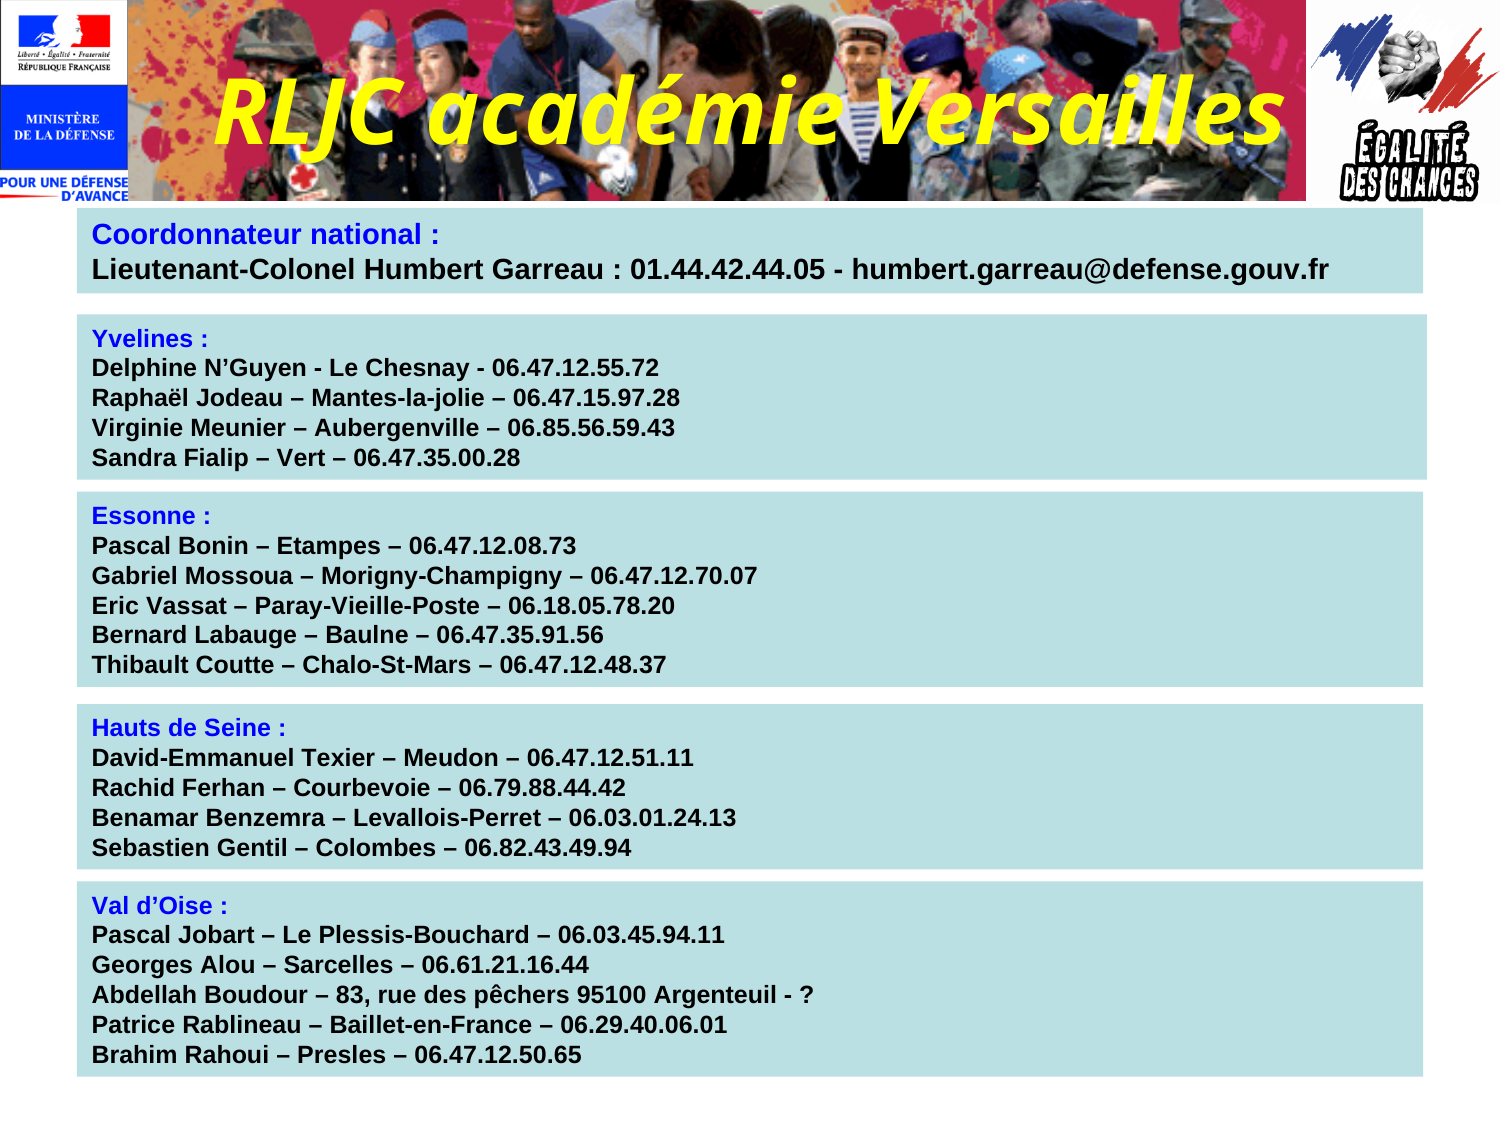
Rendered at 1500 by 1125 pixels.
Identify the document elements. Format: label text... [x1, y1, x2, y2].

text_box Coordonnateur national : Lieutenant-Colonel Humbert Garreau : 01.44.42.44.05 - humbert.garreau@defense.gouv.fr [76, 207, 1424, 294]
text_box Essonne : Pascal Bonin – Etampes – 06.47.12.08.73 Gabriel Mossoua – Morigny-Champigny – 06.47.12.70.07 Eric Vassat – Paray-Vieille-Poste – 06.18.05.78.20 Bernard Labauge – Baulne – 06.47.35.91.56 Thibault Coutte – Chalo-St-Mars – 06.47.12.48.37 [76, 491, 1424, 687]
text_box Hauts de Seine : David-Emmanuel Texier – Meudon – 06.47.12.51.11 Rachid Ferhan – Courbevoie – 06.79.88.44.42 Benamar Benzemra – Levallois-Perret – 06.03.01.24.13 Sebastien Gentil – Colombes – 06.82.43.49.94 [76, 704, 1424, 870]
text_box Val d’Oise : Pascal Jobart – Le Plessis-Bouchard – 06.03.45.94.11 Georges Alou – Sarcelles – 06.61.21.16.44 Abdellah Boudour – 83, rue des pêchers 95100 Argenteuil - ? Patrice Rablineau – Baillet-en-France – 06.29.40.06.01 Brahim Rahoui – Presles – 06.47.12.50.65 [76, 881, 1424, 1077]
list Yvelines : Delphine N’Guyen - Le Chesnay - 06.47.12.55.72 Raphaël Jodeau – Mantes-la-jolie – 06.47.15.97.28 Virginie Meunier – Aubergenville – 06.85.56.59.43 Sandra Fialip – Vert – 06.47.35.00.28 [76, 314, 1427, 480]
picture [0, 0, 1306, 201]
picture [1311, 0, 1500, 204]
title RLJC académie Versailles [75, 45, 1426, 233]
